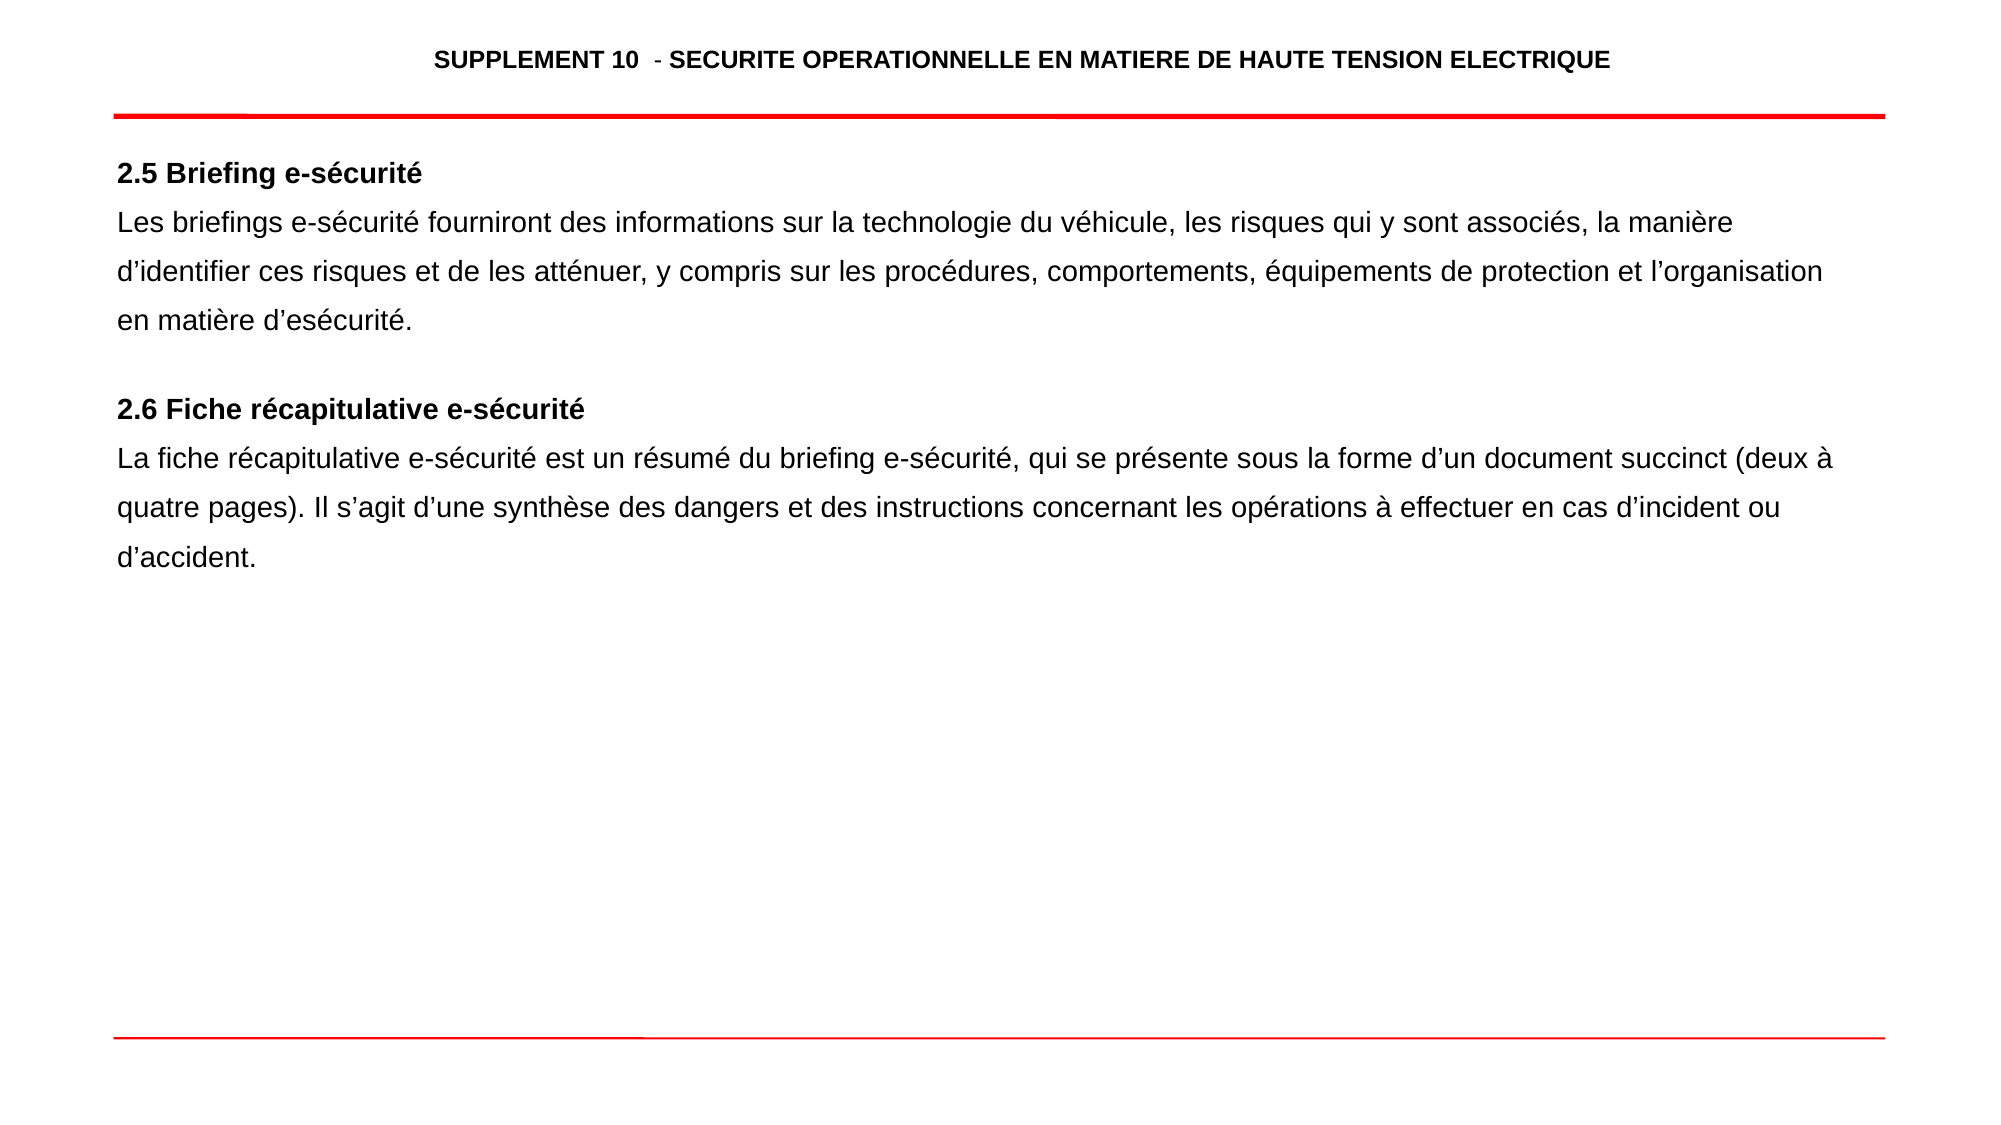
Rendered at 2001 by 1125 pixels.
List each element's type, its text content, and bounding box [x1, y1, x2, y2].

text_box SUPPLEMENT 10 - SECURITE OPERATIONNELLE EN MATIERE DE HAUTE TENSION ELECTRIQUE [173, 38, 1895, 82]
text_box 2.6 Fiche récapitulative e-sécurité La fiche récapitulative e-sécurité est un résumé du briefing e-sécurité, qui se présente sous la forme d’un document succinct (deux à quatre pages). Il s’agit d’une synthèse des dangers et des instructions concernant les opérations à effectuer en cas d’incident ou d’accident. [102, 369, 1875, 581]
text_box 2.5 Briefing e-sécurité Les briefings e-sécurité fourniront des informations sur la technologie du véhicule, les risques qui y sont associés, la manière d’identifier ces risques et de les atténuer, y compris sur les procédures, comportements, équipements de protection et l’organisation en matière d’esécurité. [102, 133, 1875, 345]
